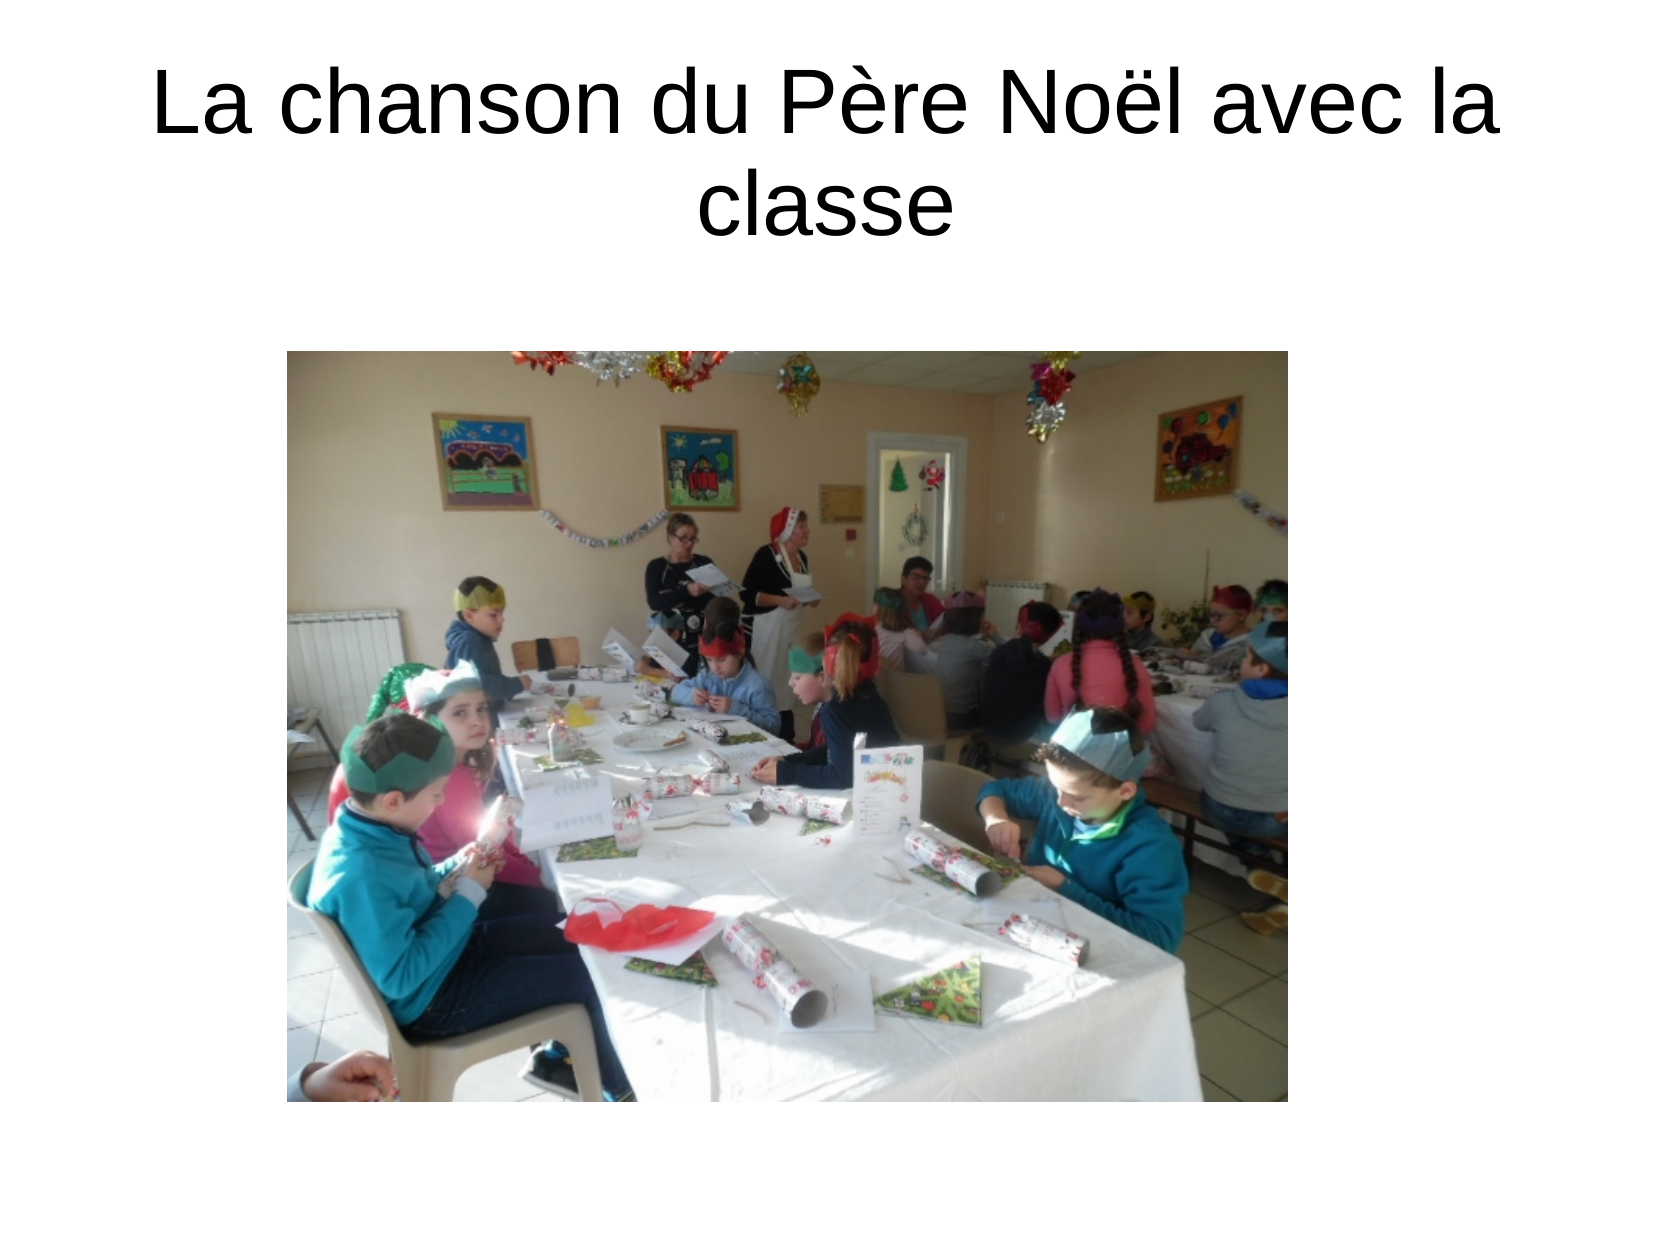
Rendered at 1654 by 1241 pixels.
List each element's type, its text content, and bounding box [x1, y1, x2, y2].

title La chanson du Père Noël avec la classe [82, 49, 1571, 257]
picture [287, 351, 1288, 1102]
